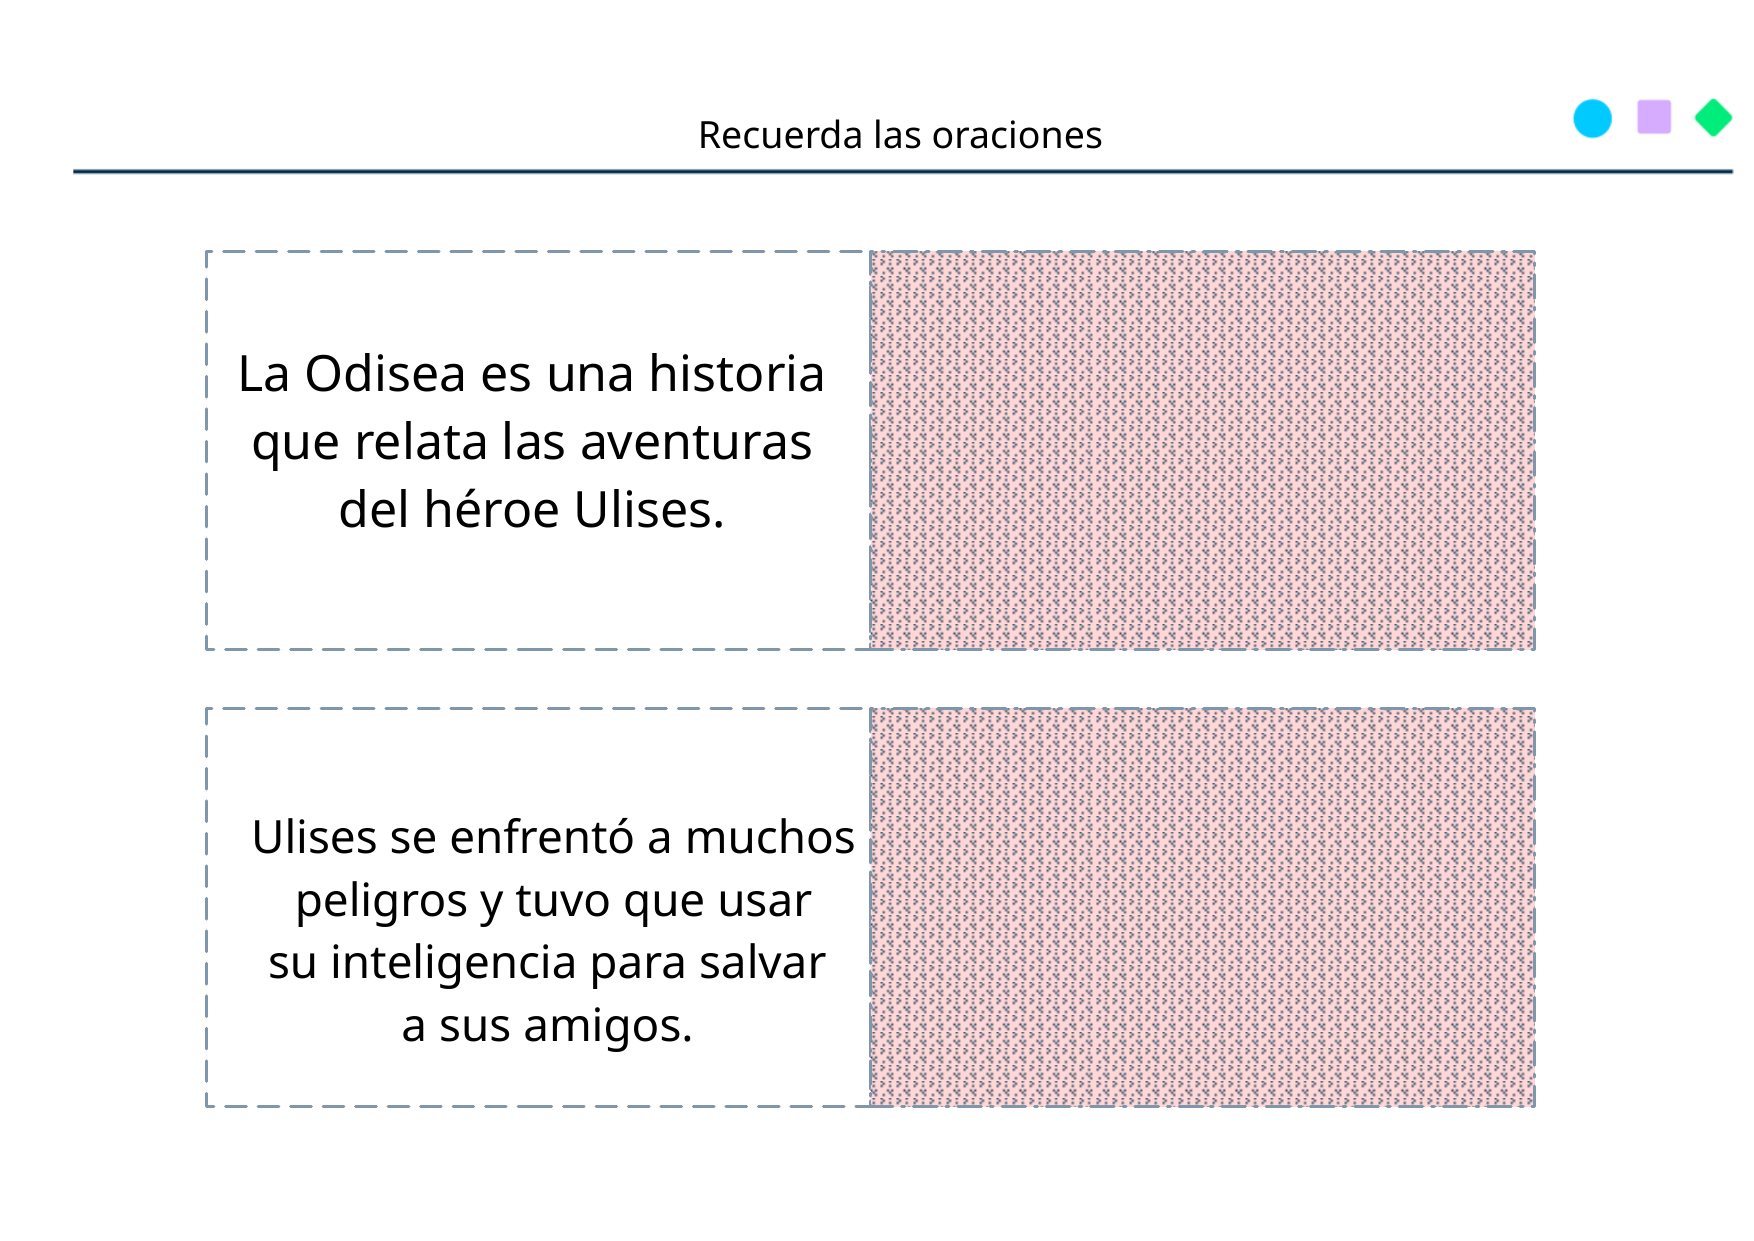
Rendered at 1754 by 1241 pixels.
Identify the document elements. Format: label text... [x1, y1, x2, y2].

text_box Ulises se enfrentó a muchos peligros y tuvo que usar su inteligencia para salvar a sus amigos. [236, 797, 836, 1040]
text_box La Odisea es una historia que relata las aventuras del héroe Ulises. [222, 330, 865, 591]
text_box [870, 251, 1535, 650]
text_box [870, 708, 1535, 1107]
picture [59, 70, 1743, 197]
